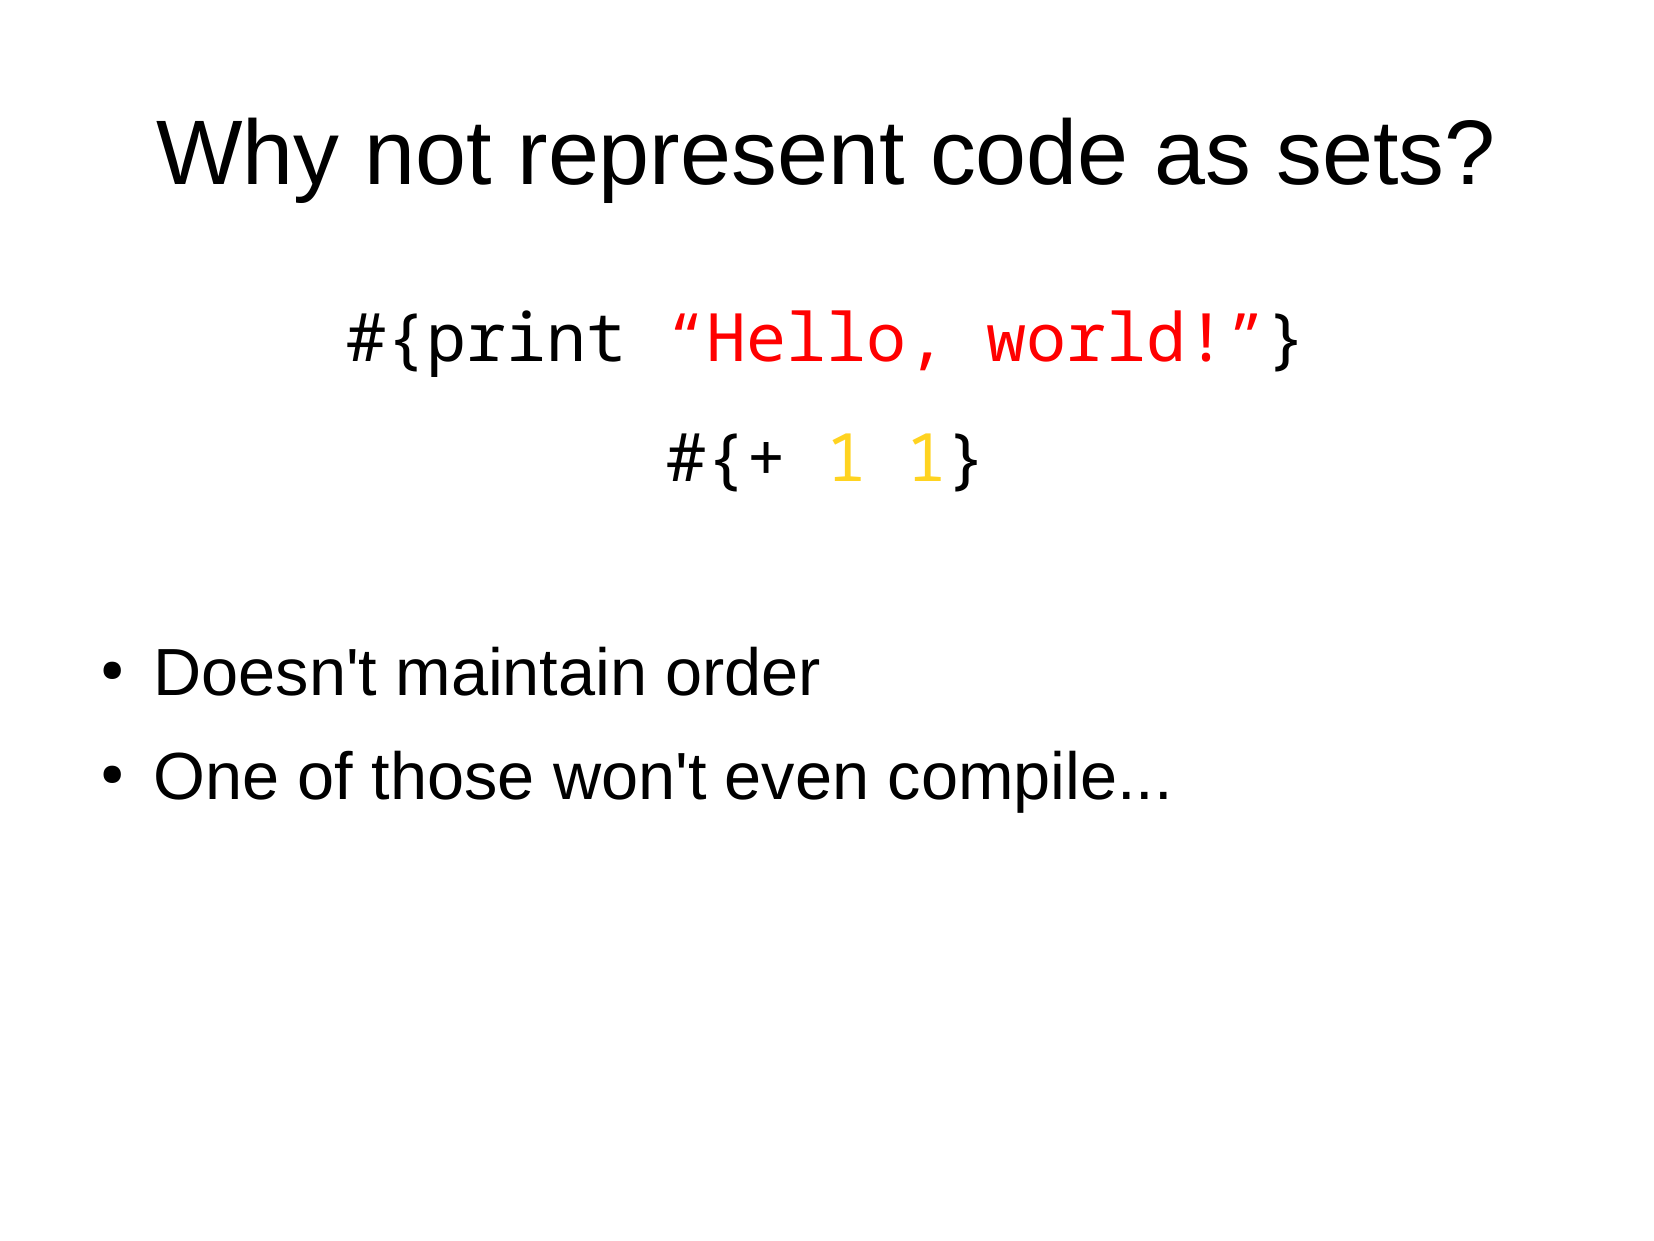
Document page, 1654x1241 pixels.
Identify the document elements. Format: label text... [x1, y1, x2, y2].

list #{print “Hello, world!”} #{+ 1 1} Doesn't maintain order One of those won't even compile... [82, 290, 1571, 1010]
title Why not represent code as sets? [82, 49, 1571, 257]
